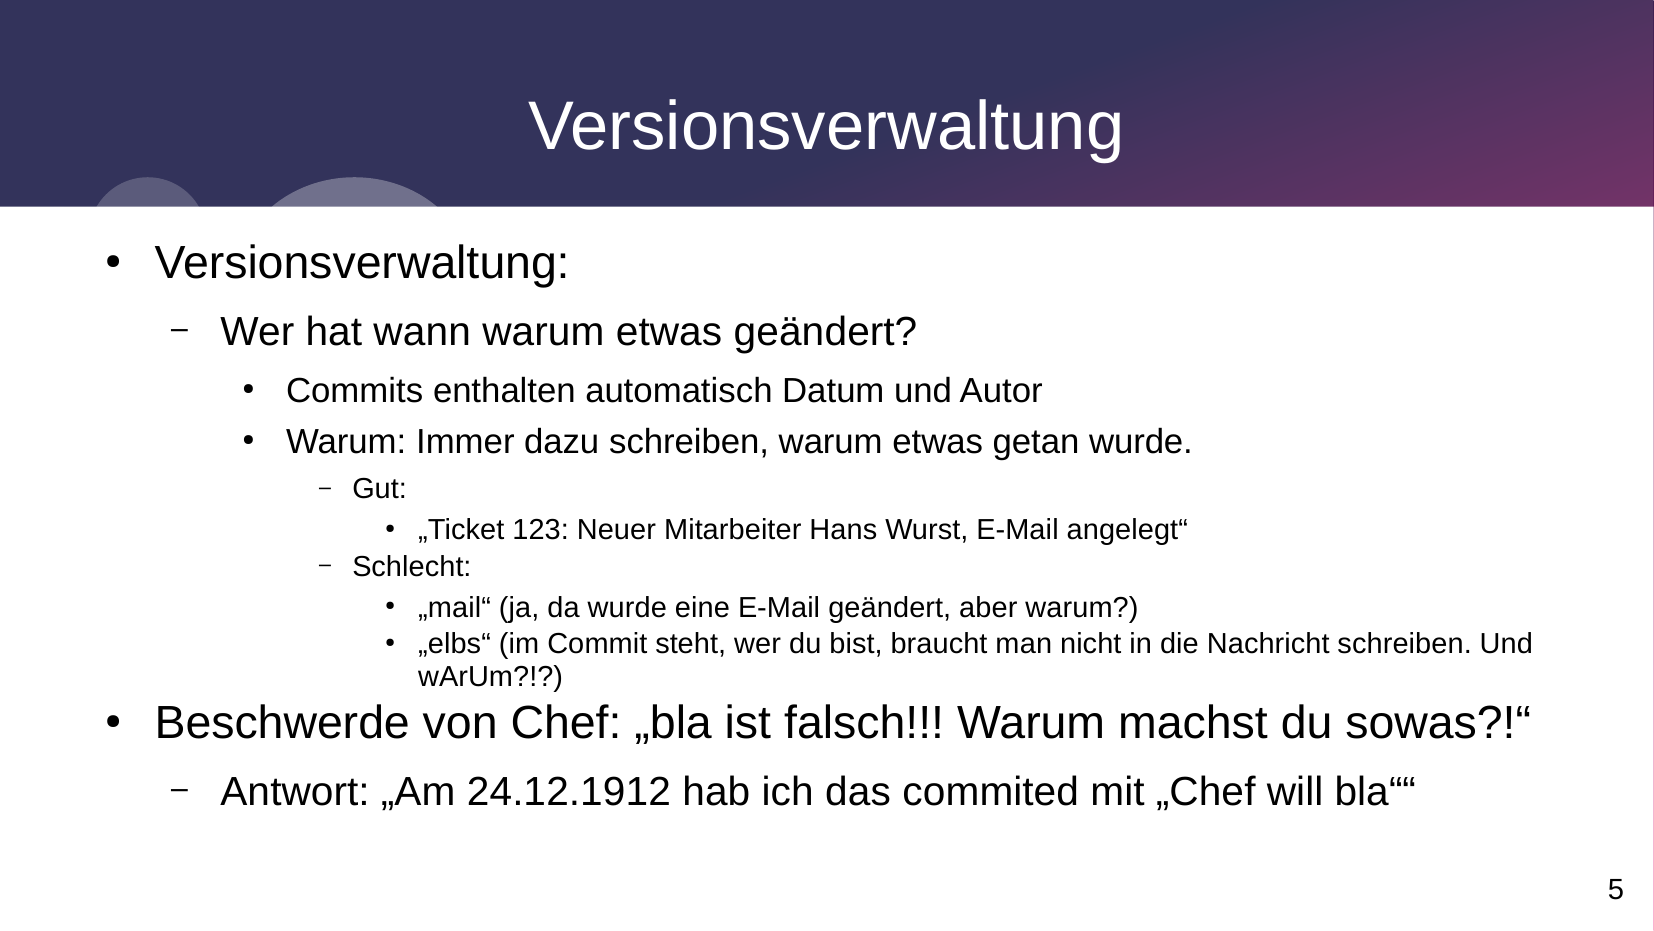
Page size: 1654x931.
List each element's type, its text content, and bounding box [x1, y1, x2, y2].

list Versionsverwaltung: Wer hat wann warum etwas geändert? Commits enthalten automatisch Datum und Autor Warum: Immer dazu schreiben, warum etwas getan wurde. Gut: „Ticket 123: Neuer Mitarbeiter Hans Wurst, E-Mail angelegt“ Schlecht: „mail“ (ja, da wurde eine E-Mail geändert, aber warum?) „elbs“ (im Commit steht, wer du bist, braucht man nicht in die Nachricht schreiben. Und wArUm?!?) Beschwerde von Chef: „bla ist falsch!!! Warum machst du sowas?!“ Antwort: „Am 24.12.1912 hab ich das commited mit „Chef will bla““ [88, 236, 1565, 827]
title Versionsverwaltung [88, 44, 1565, 207]
